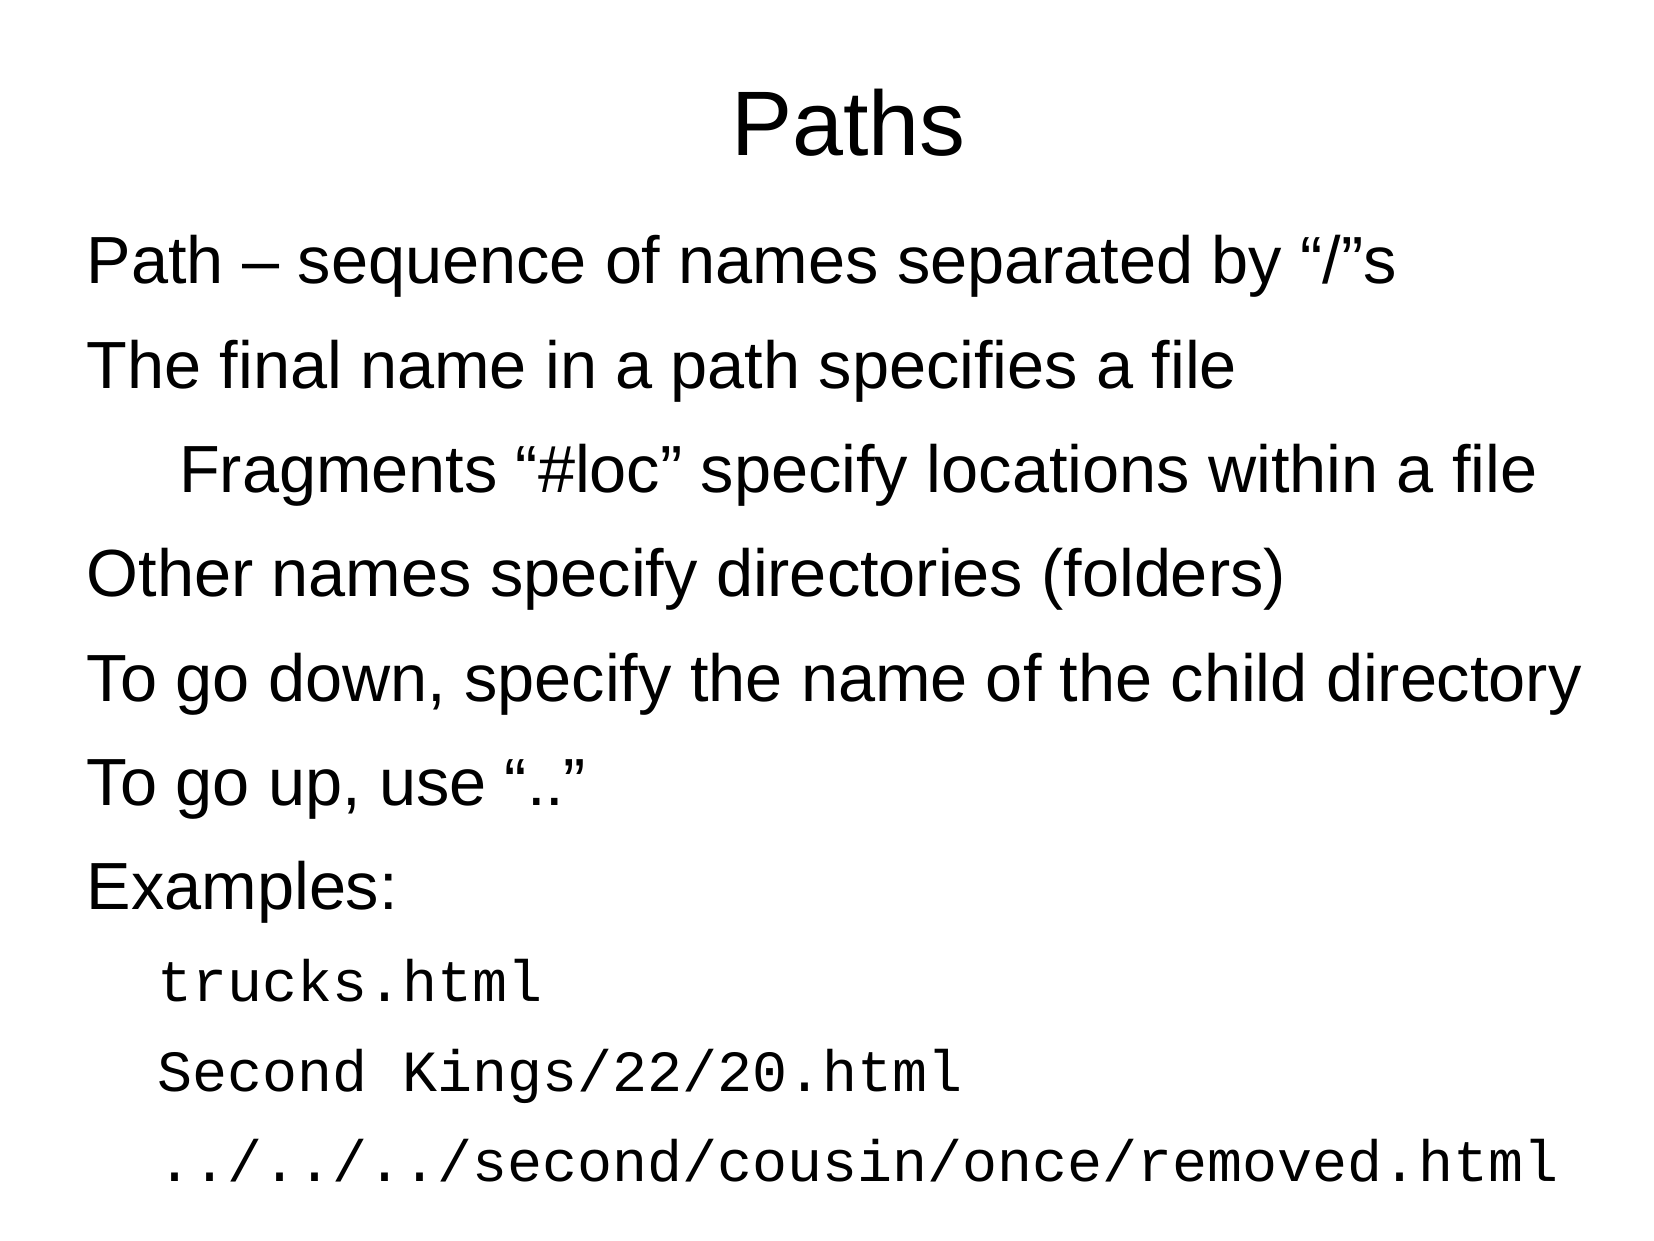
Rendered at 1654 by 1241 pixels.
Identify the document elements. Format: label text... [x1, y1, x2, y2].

list Path – sequence of names separated by “/”s The final name in a path specifies a file Fragments “#loc” specify locations within a file Other names specify directories (folders) To go down, specify the name of the child directory To go up, use “..” Examples: trucks.html Second Kings/22/20.html ../../../second/cousin/once/removed.html [15, 223, 1629, 1189]
title Paths [104, 19, 1593, 223]
